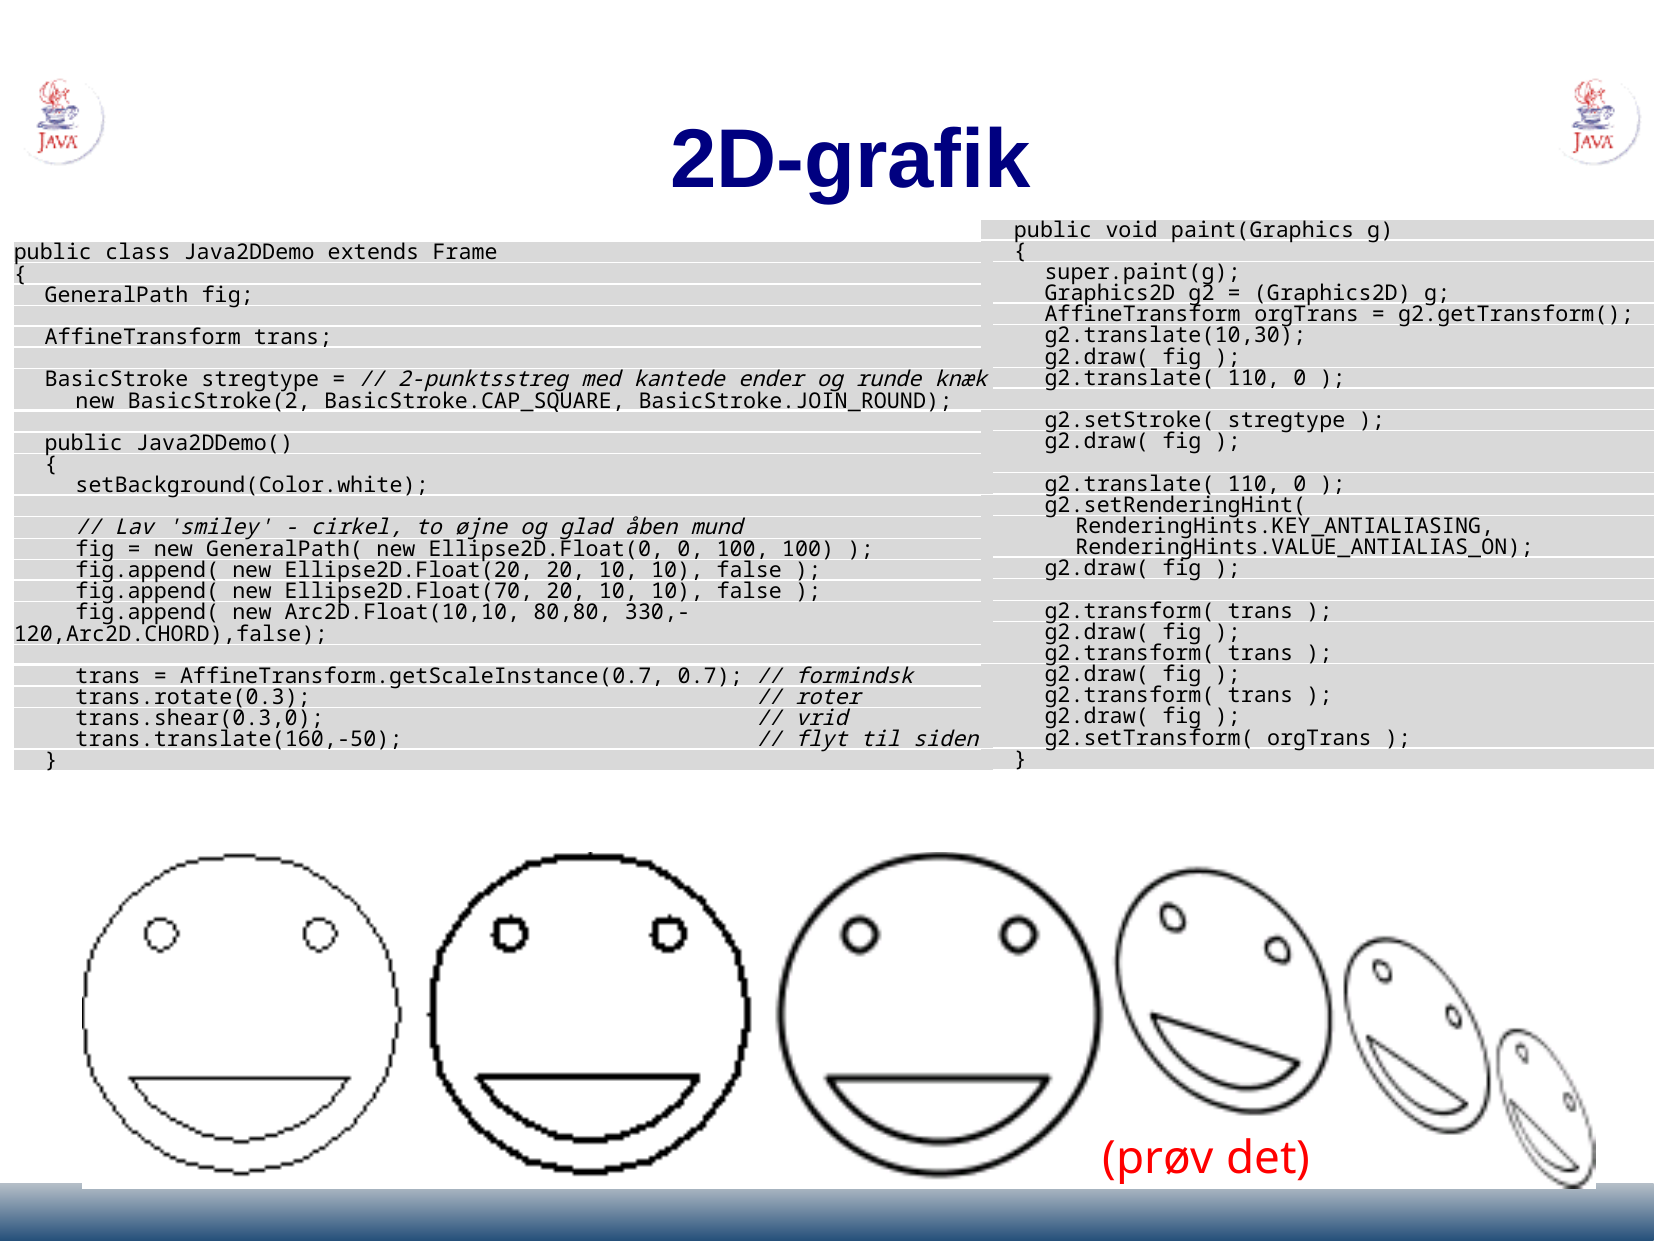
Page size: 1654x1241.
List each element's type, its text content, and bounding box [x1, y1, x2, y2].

chart [0, 219, 1654, 1151]
picture [1545, 71, 1645, 169]
title 2D-grafik [156, 55, 1534, 263]
picture [10, 71, 109, 169]
picture [82, 852, 1596, 1189]
text_box (prøv det) [1102, 1124, 1366, 1182]
